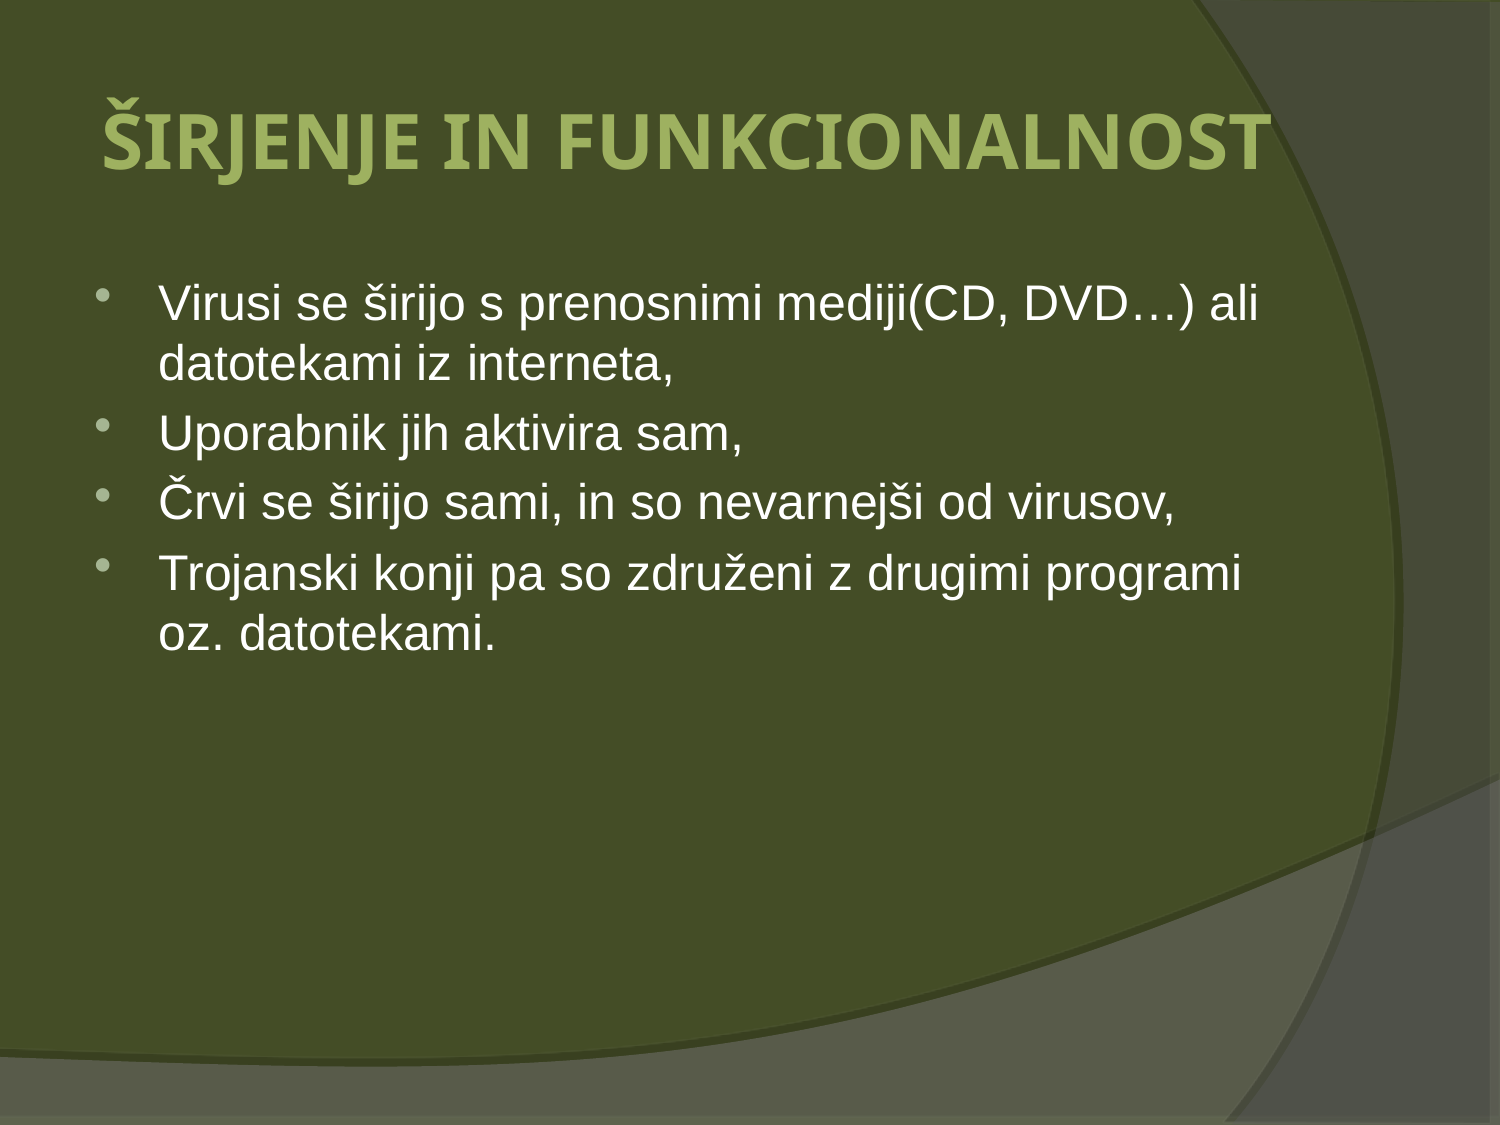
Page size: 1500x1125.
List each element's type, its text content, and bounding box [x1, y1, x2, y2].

list Virusi se širijo s prenosnimi mediji(CD, DVD…) ali datotekami iz interneta, Uporabnik jih aktivira sam, Črvi se širijo sami, in so nevarnejši od virusov, Trojanski konji pa so združeni z drugimi programi oz. datotekami. [75, 262, 1300, 1005]
title ŠIRJENJE IN FUNKCIONALNOST [75, 45, 1300, 233]
